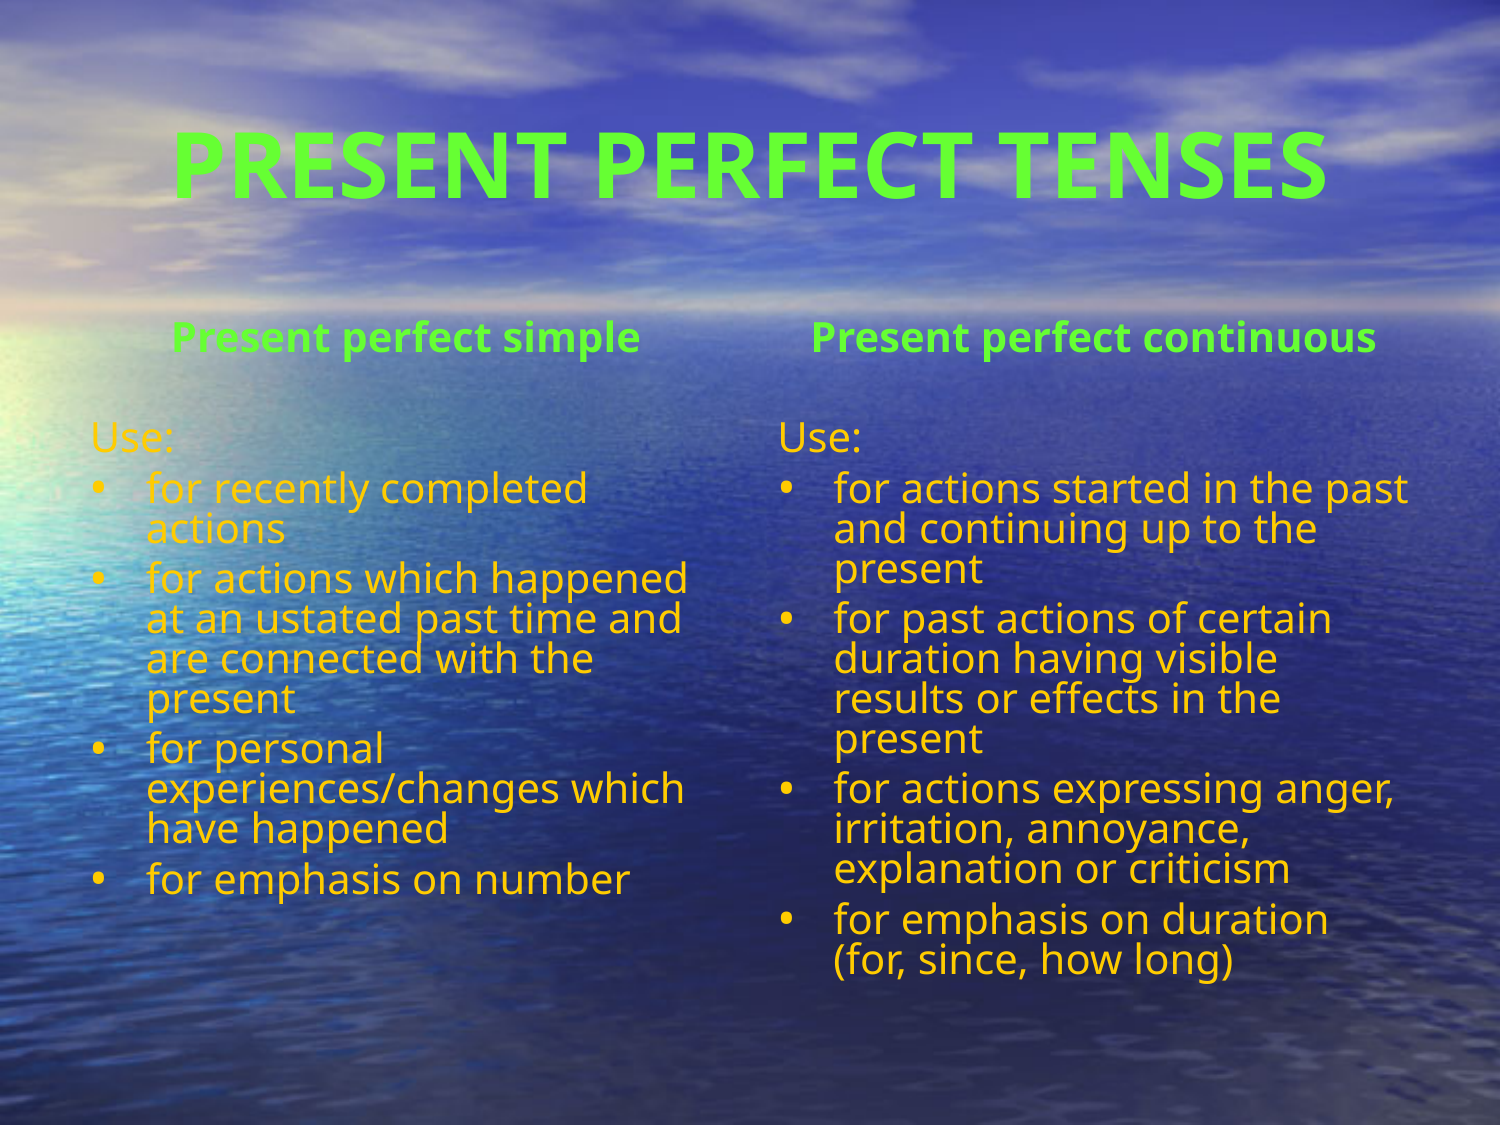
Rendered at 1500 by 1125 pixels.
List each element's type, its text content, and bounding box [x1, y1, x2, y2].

title PRESENT PERFECT TENSES [75, 47, 1425, 275]
list Present perfect simple Use: for recently completed actions for actions which happened at an ustated past time and are connected with the present for personal experiences/changes which have happened for emphasis on number [75, 312, 738, 988]
list Present perfect continuous Use: for actions started in the past and continuing up to the present for past actions of certain duration having visible results or effects in the present for actions expressing anger, irritation, annoyance, explanation or criticism for emphasis on duration (for, since, how long)‏ [762, 312, 1425, 988]
picture [0, 0, 1500, 1125]
